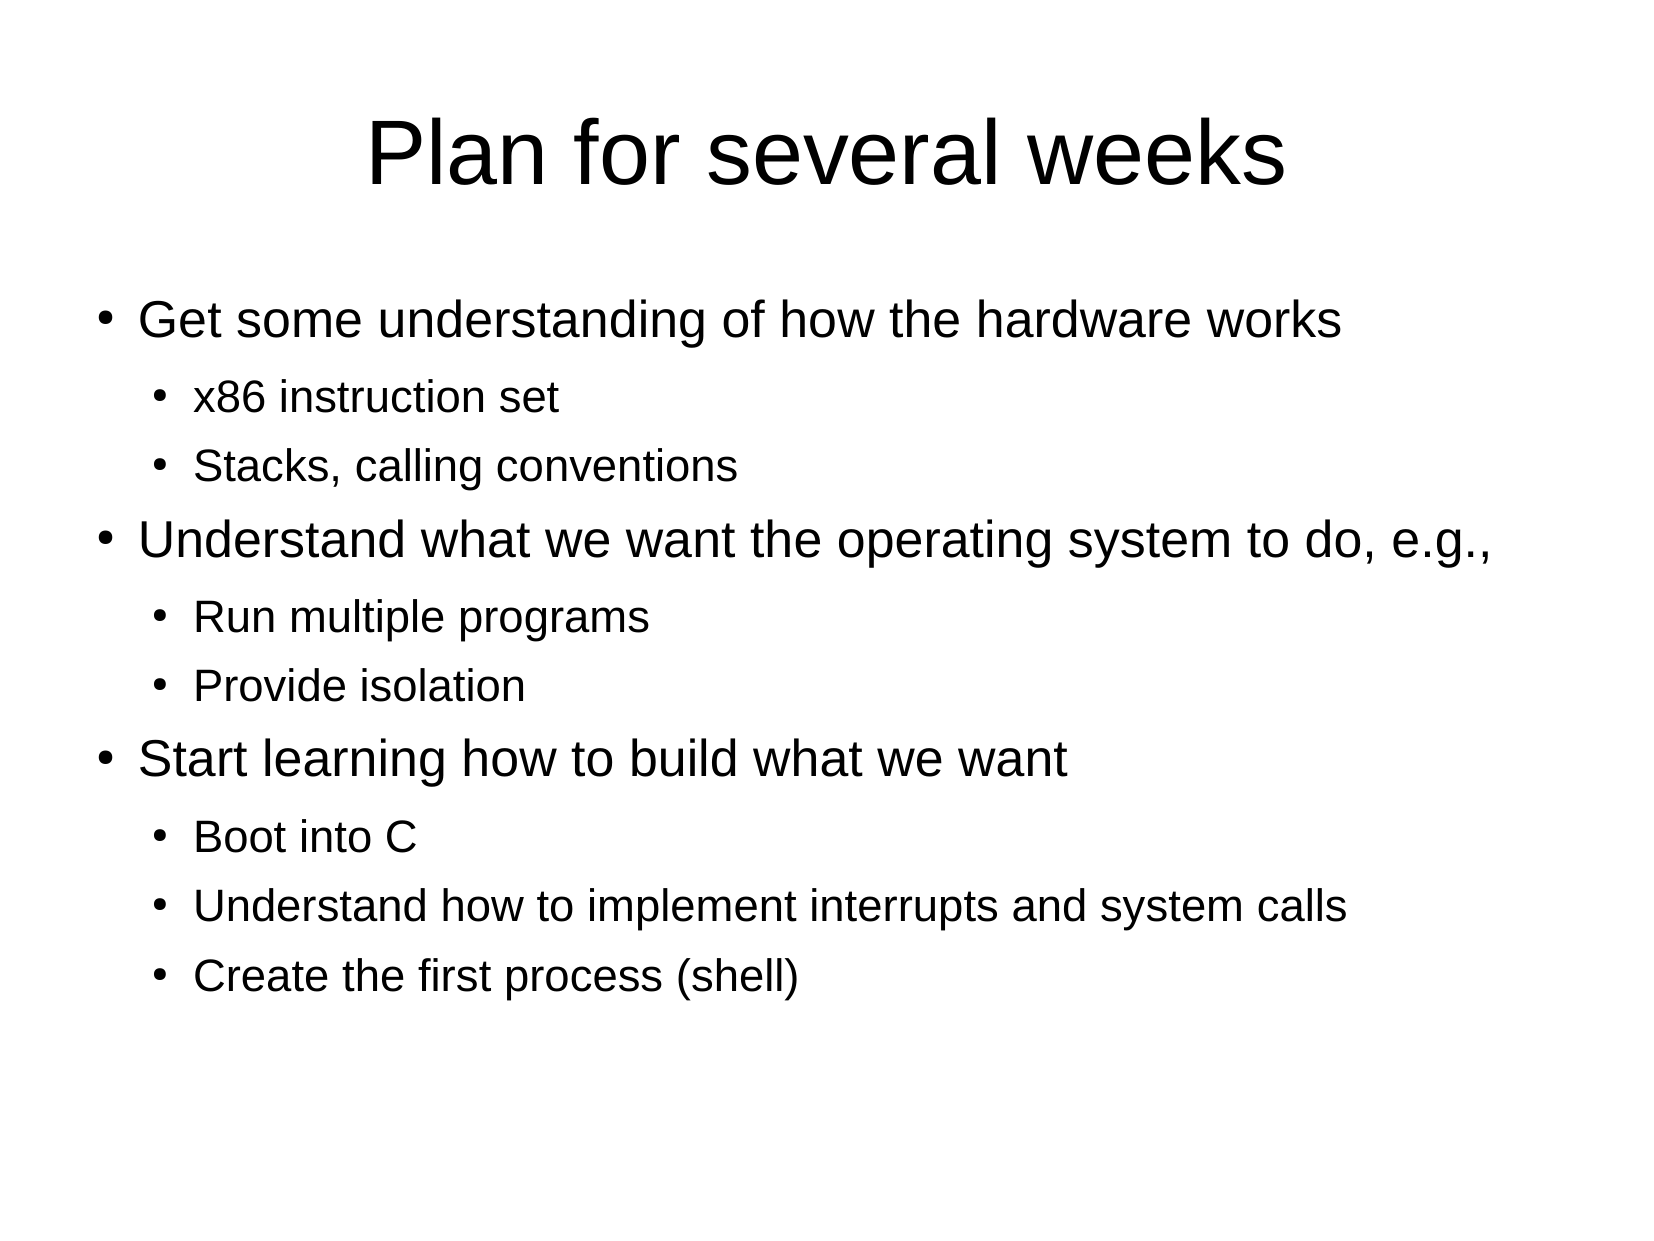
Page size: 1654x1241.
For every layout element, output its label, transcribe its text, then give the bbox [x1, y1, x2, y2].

list Get some understanding of how the hardware works x86 instruction set Stacks, calling conventions Understand what we want the operating system to do, e.g., Run multiple programs Provide isolation Start learning how to build what we want Boot into C Understand how to implement interrupts and system calls Create the first process (shell) [82, 290, 1571, 1010]
title Plan for several weeks [82, 49, 1571, 257]
